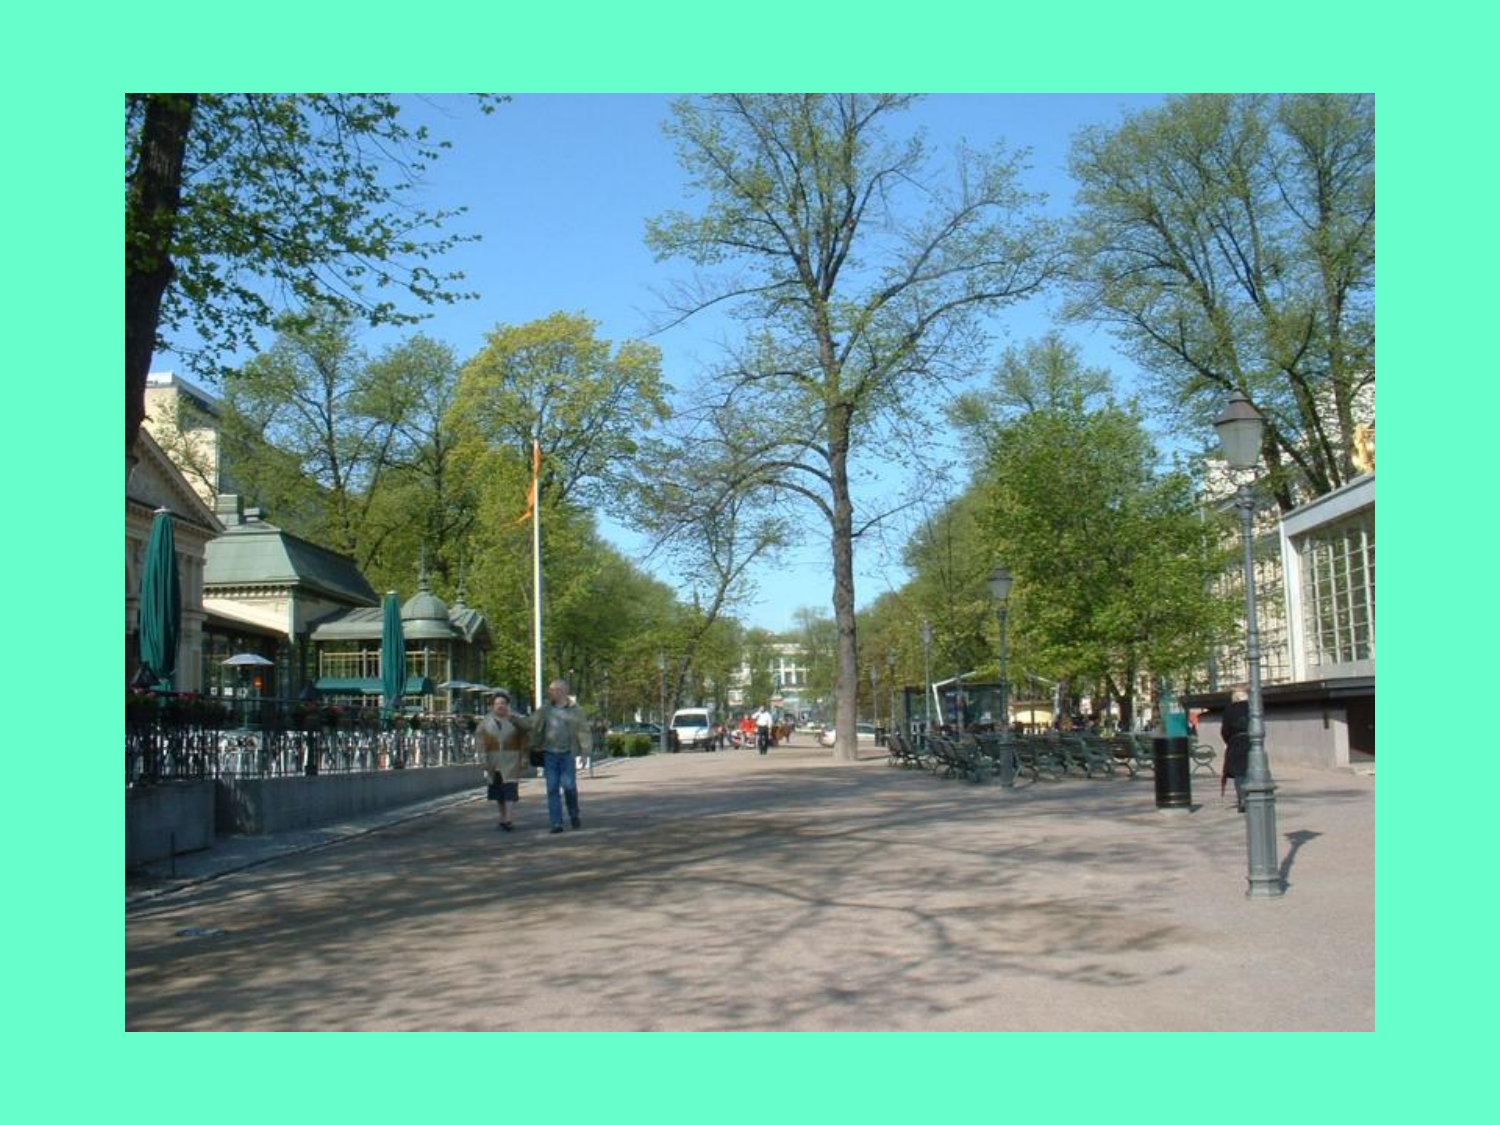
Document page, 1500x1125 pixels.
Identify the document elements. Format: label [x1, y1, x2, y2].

picture [125, 93, 1375, 1032]
